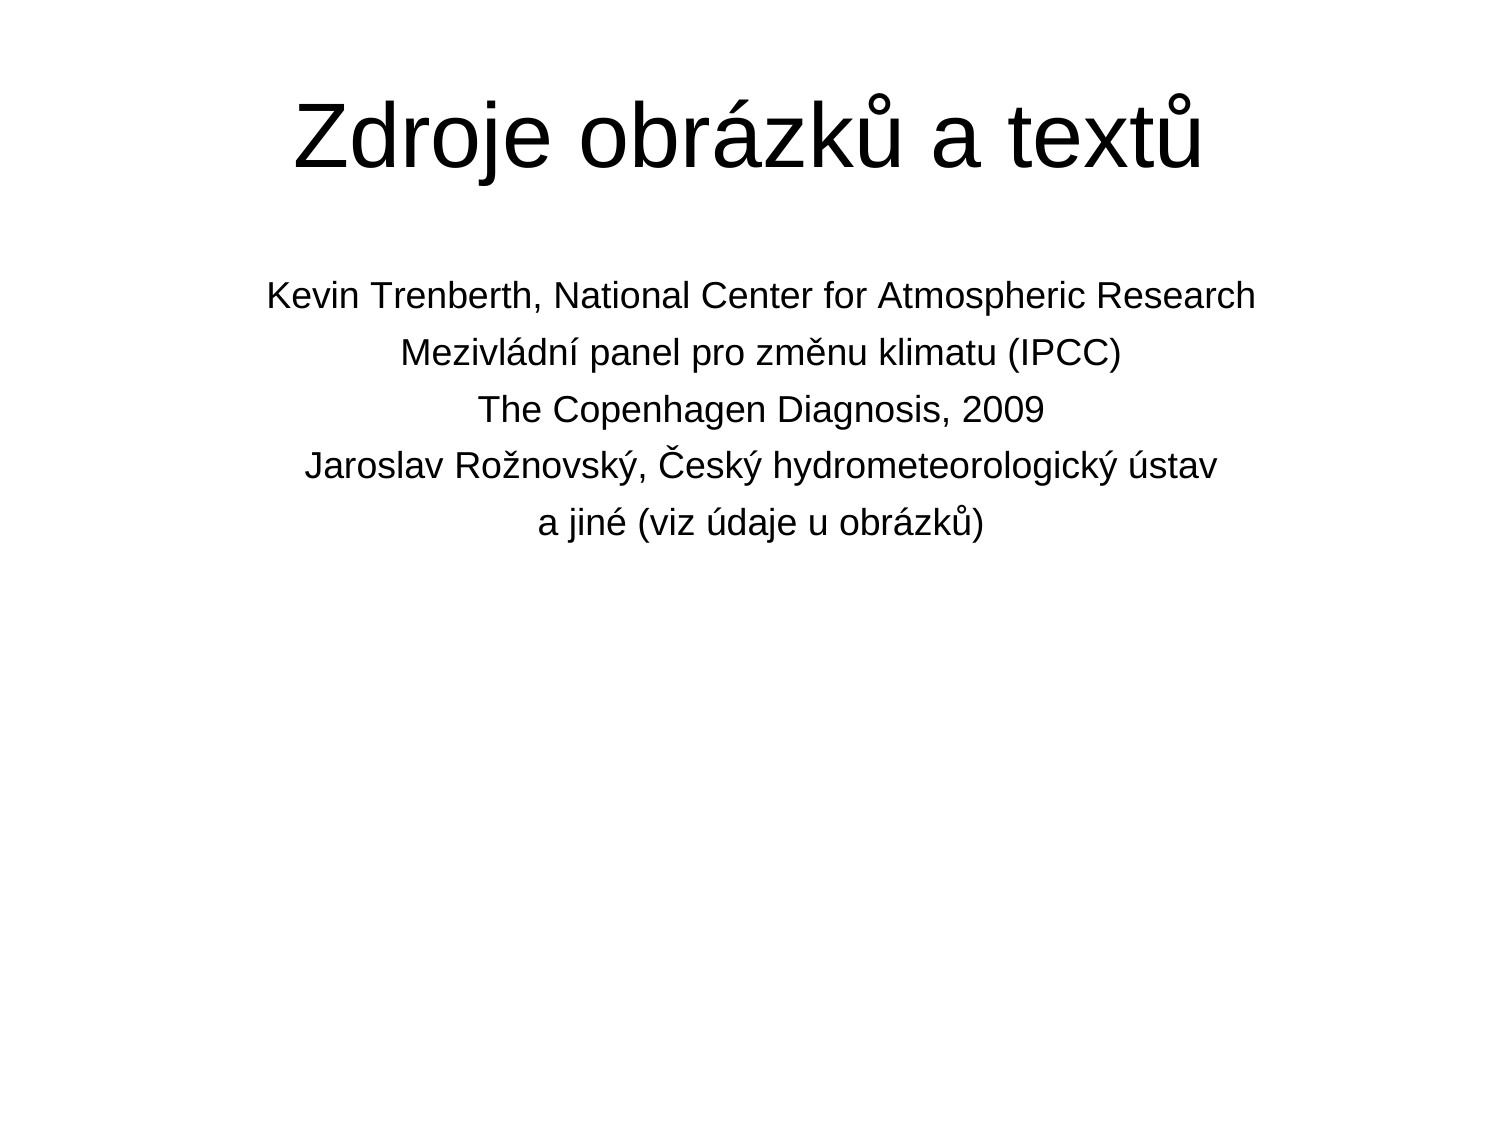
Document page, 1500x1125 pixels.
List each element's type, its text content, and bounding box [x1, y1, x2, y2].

text_box Kevin Trenberth, National Center for Atmospheric Research Mezivládní panel pro změnu klimatu (IPCC) The Copenhagen Diagnosis, 2009 Jaroslav Rožnovský, Český hydrometeorologický ústav a jiné (viz údaje u obrázků) [147, 206, 1375, 552]
title Zdroje obrázků a textů [75, 21, 1425, 257]
